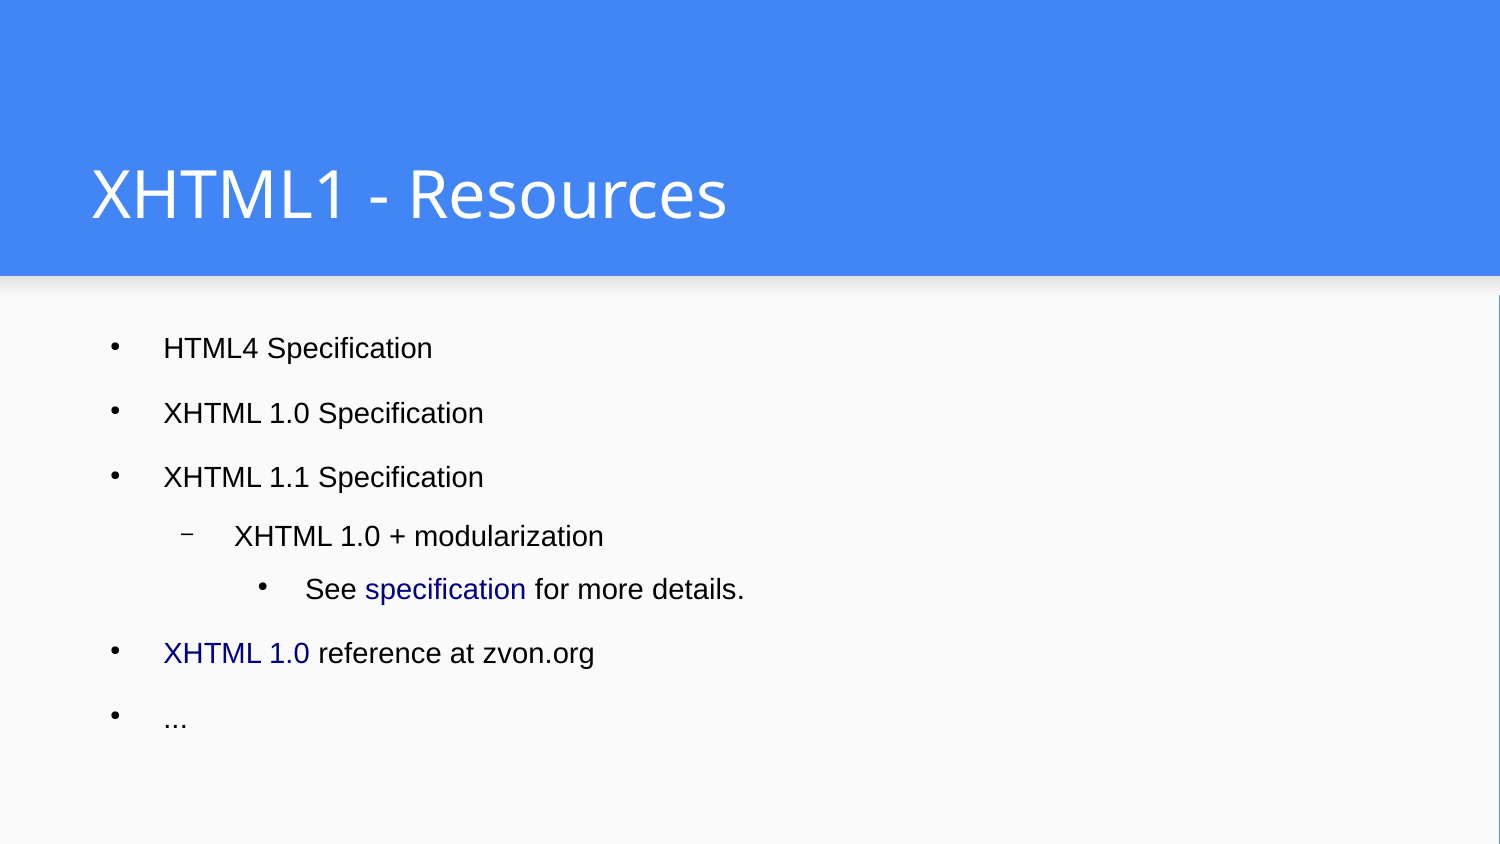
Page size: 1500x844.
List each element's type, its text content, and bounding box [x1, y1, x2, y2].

title XHTML1 - Resources [77, 121, 1427, 248]
list HTML4 Specification XHTML 1.0 Specification XHTML 1.1 Specification XHTML 1.0 + modularization See specification for more details. XHTML 1.0 reference at zvon.org ... [77, 314, 1427, 760]
